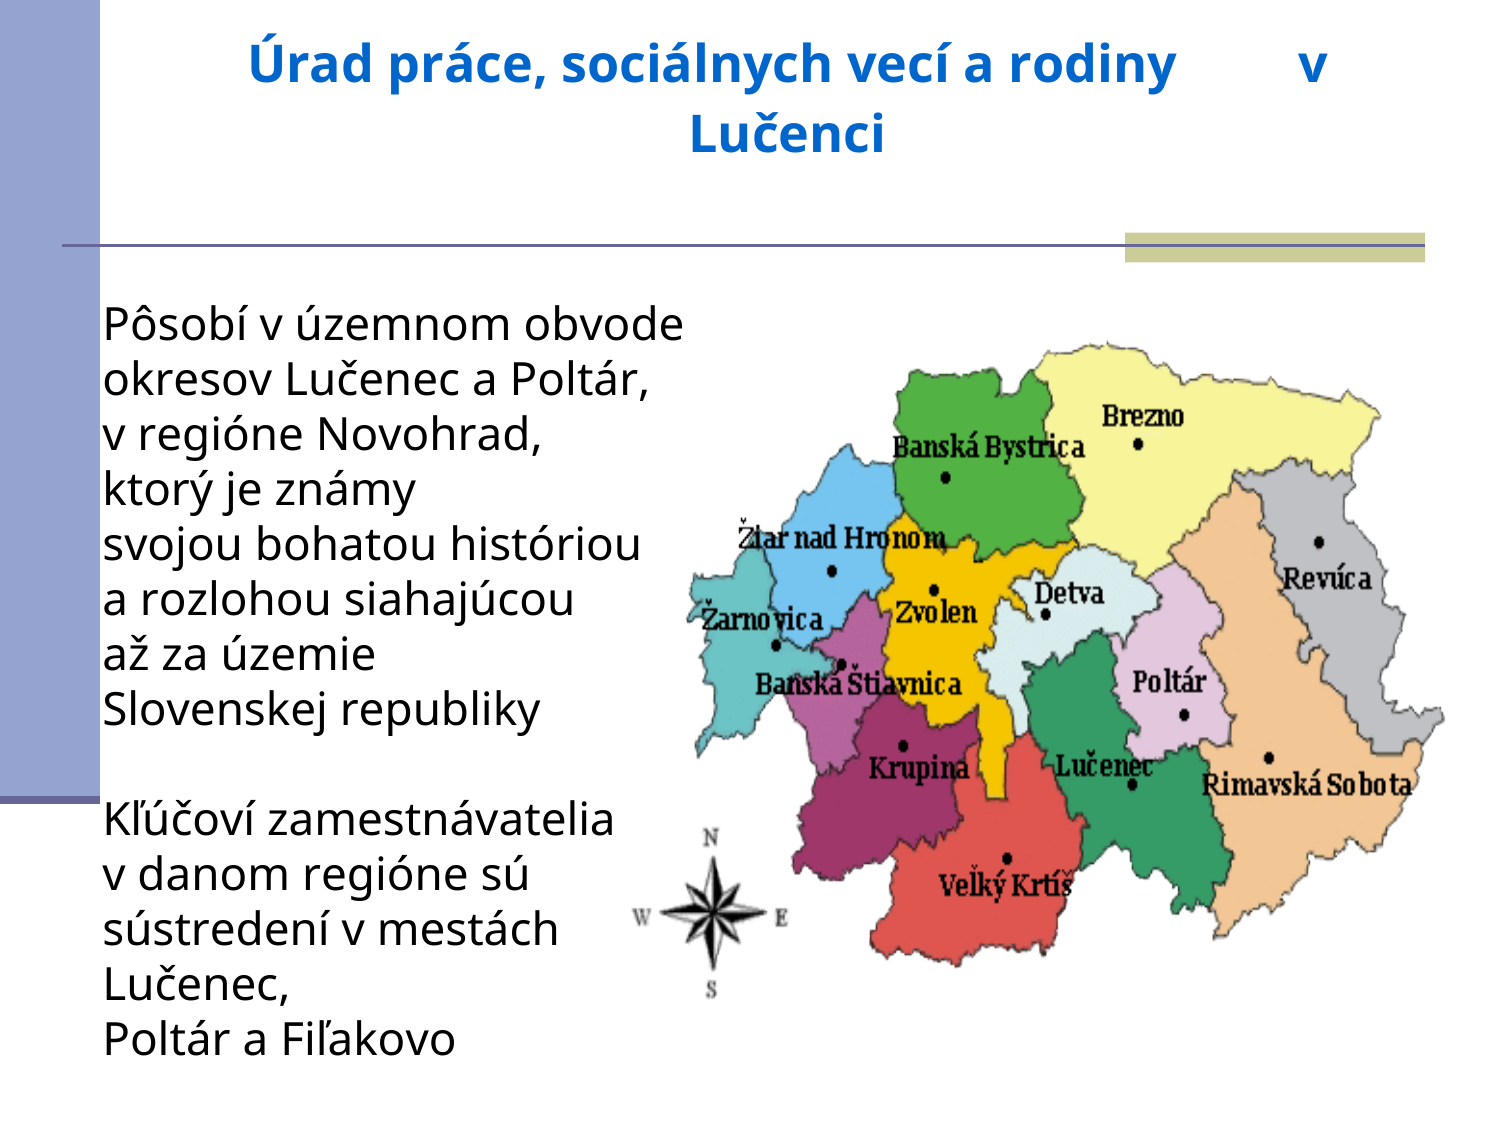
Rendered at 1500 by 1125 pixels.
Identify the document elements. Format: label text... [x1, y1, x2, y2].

picture [850, 319, 1463, 1051]
text_box Pôsobí v územnom obvode okresov Lučenec a Poltár, v regióne Novohrad, ktorý je známy svojou bohatou históriou a rozlohou siahajúcou až za územie Slovenskej republiky Kľúčoví zamestnávatelia v danom regióne sú sústredení v mestách Lučenec, Poltár a Fiľakovo [87, 287, 850, 1073]
title Úrad práce, sociálnych vecí a rodiny v Lučenci [150, 27, 1426, 168]
